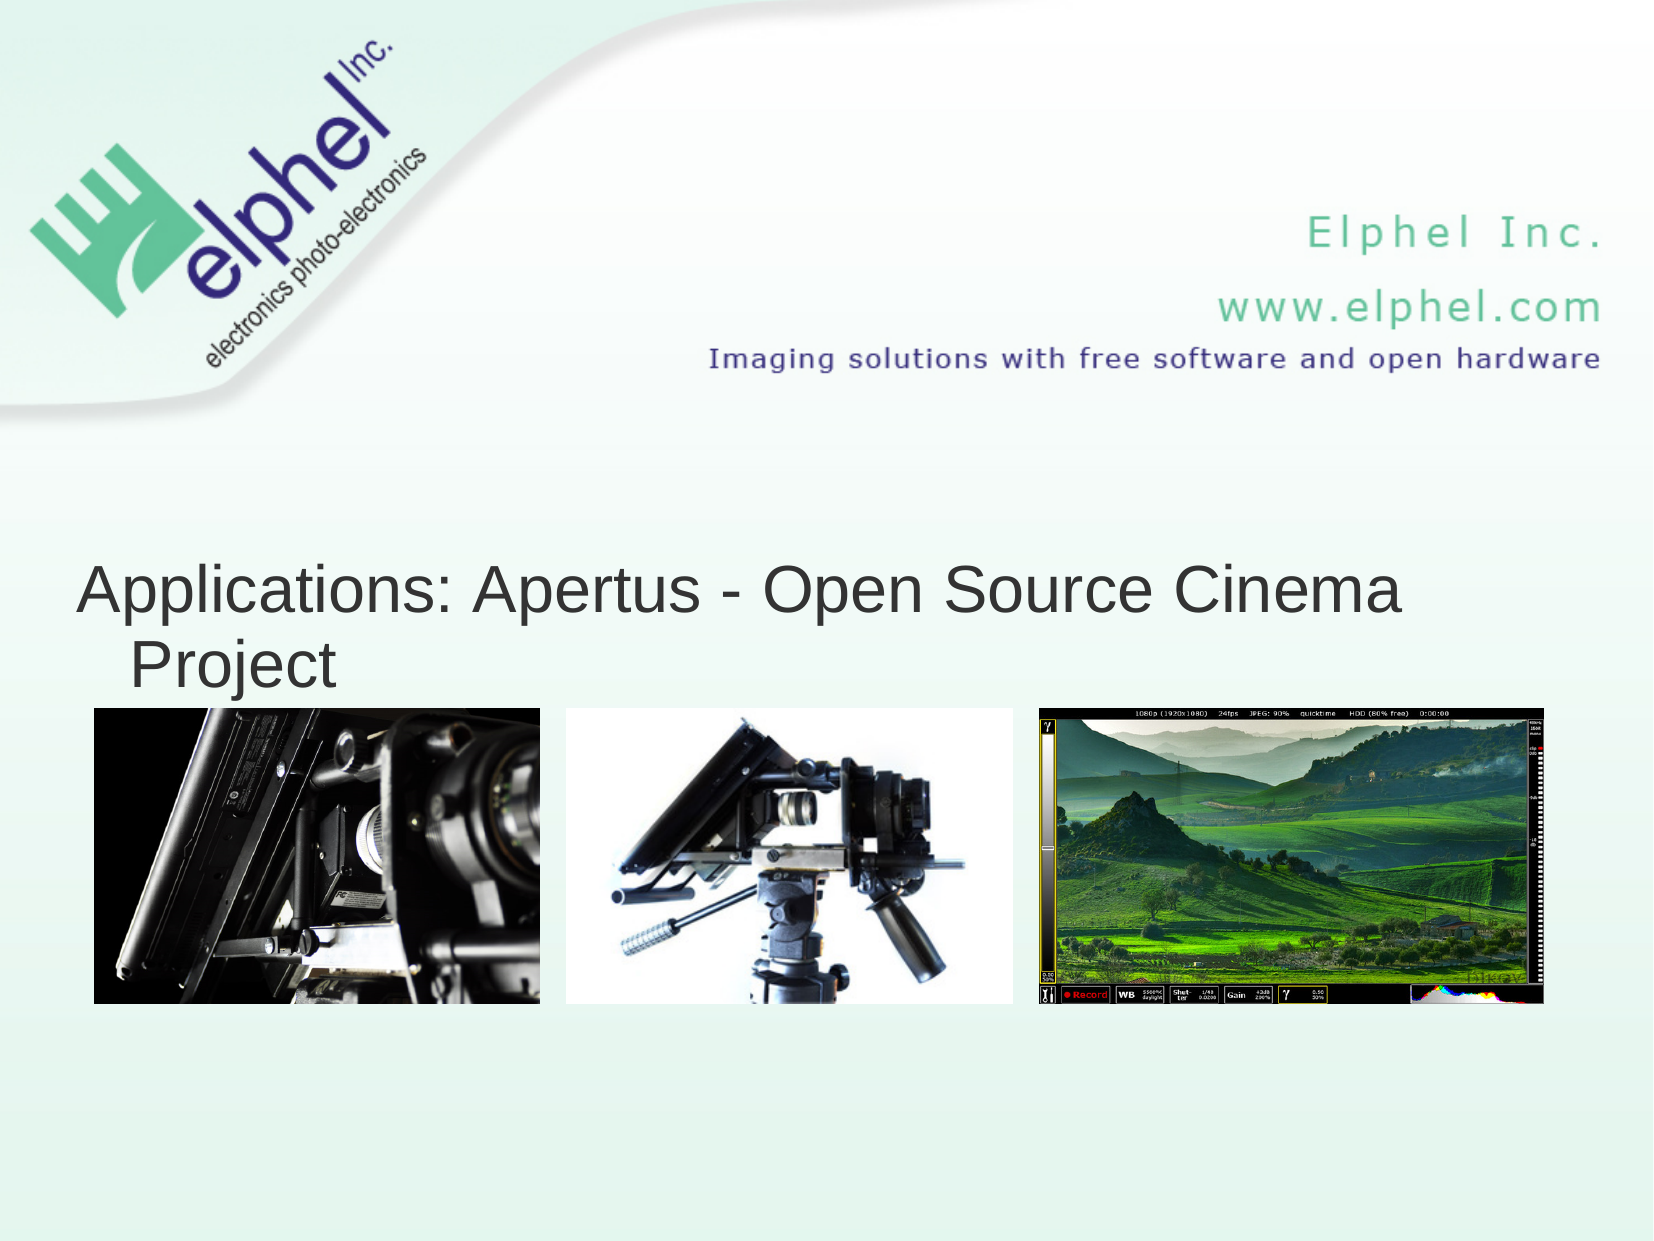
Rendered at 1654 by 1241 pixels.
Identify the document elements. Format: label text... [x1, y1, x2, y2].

list Applications: Apertus - Open Source Cinema Project [59, 442, 1625, 1182]
picture [0, 0, 1654, 1241]
